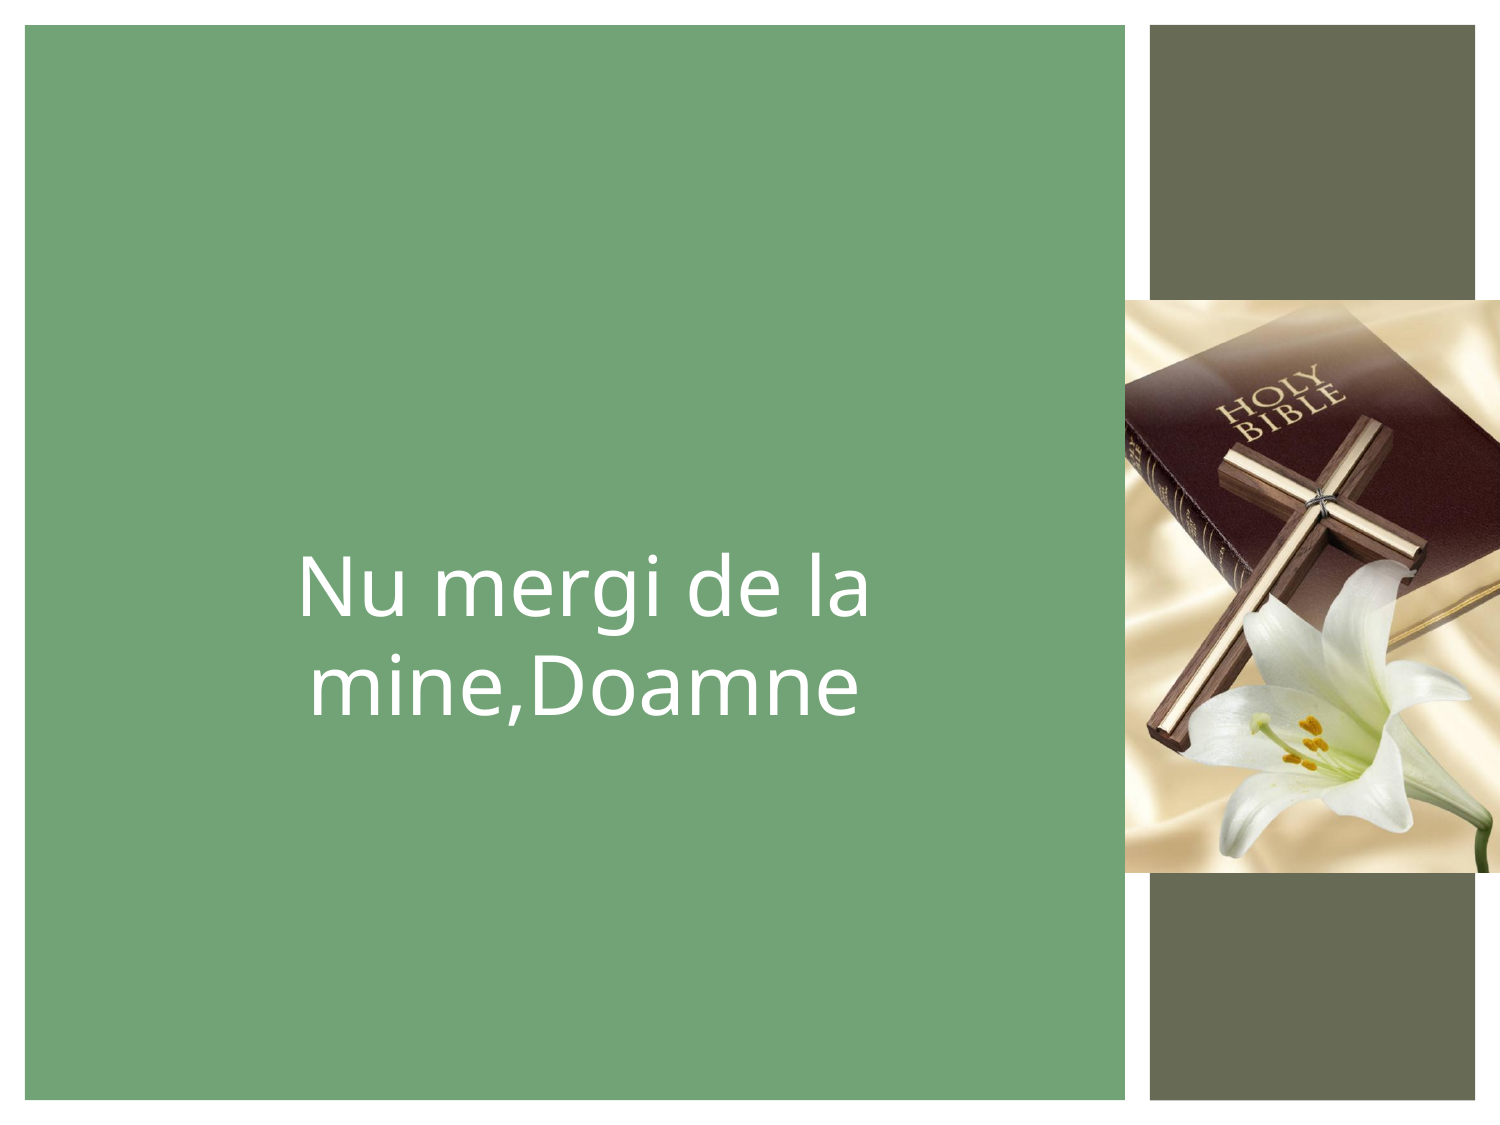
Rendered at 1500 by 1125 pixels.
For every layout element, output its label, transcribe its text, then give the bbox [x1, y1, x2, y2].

text_box Nu mergi de la mine,Doamne [23, 524, 1125, 741]
picture [1125, 299, 1500, 873]
